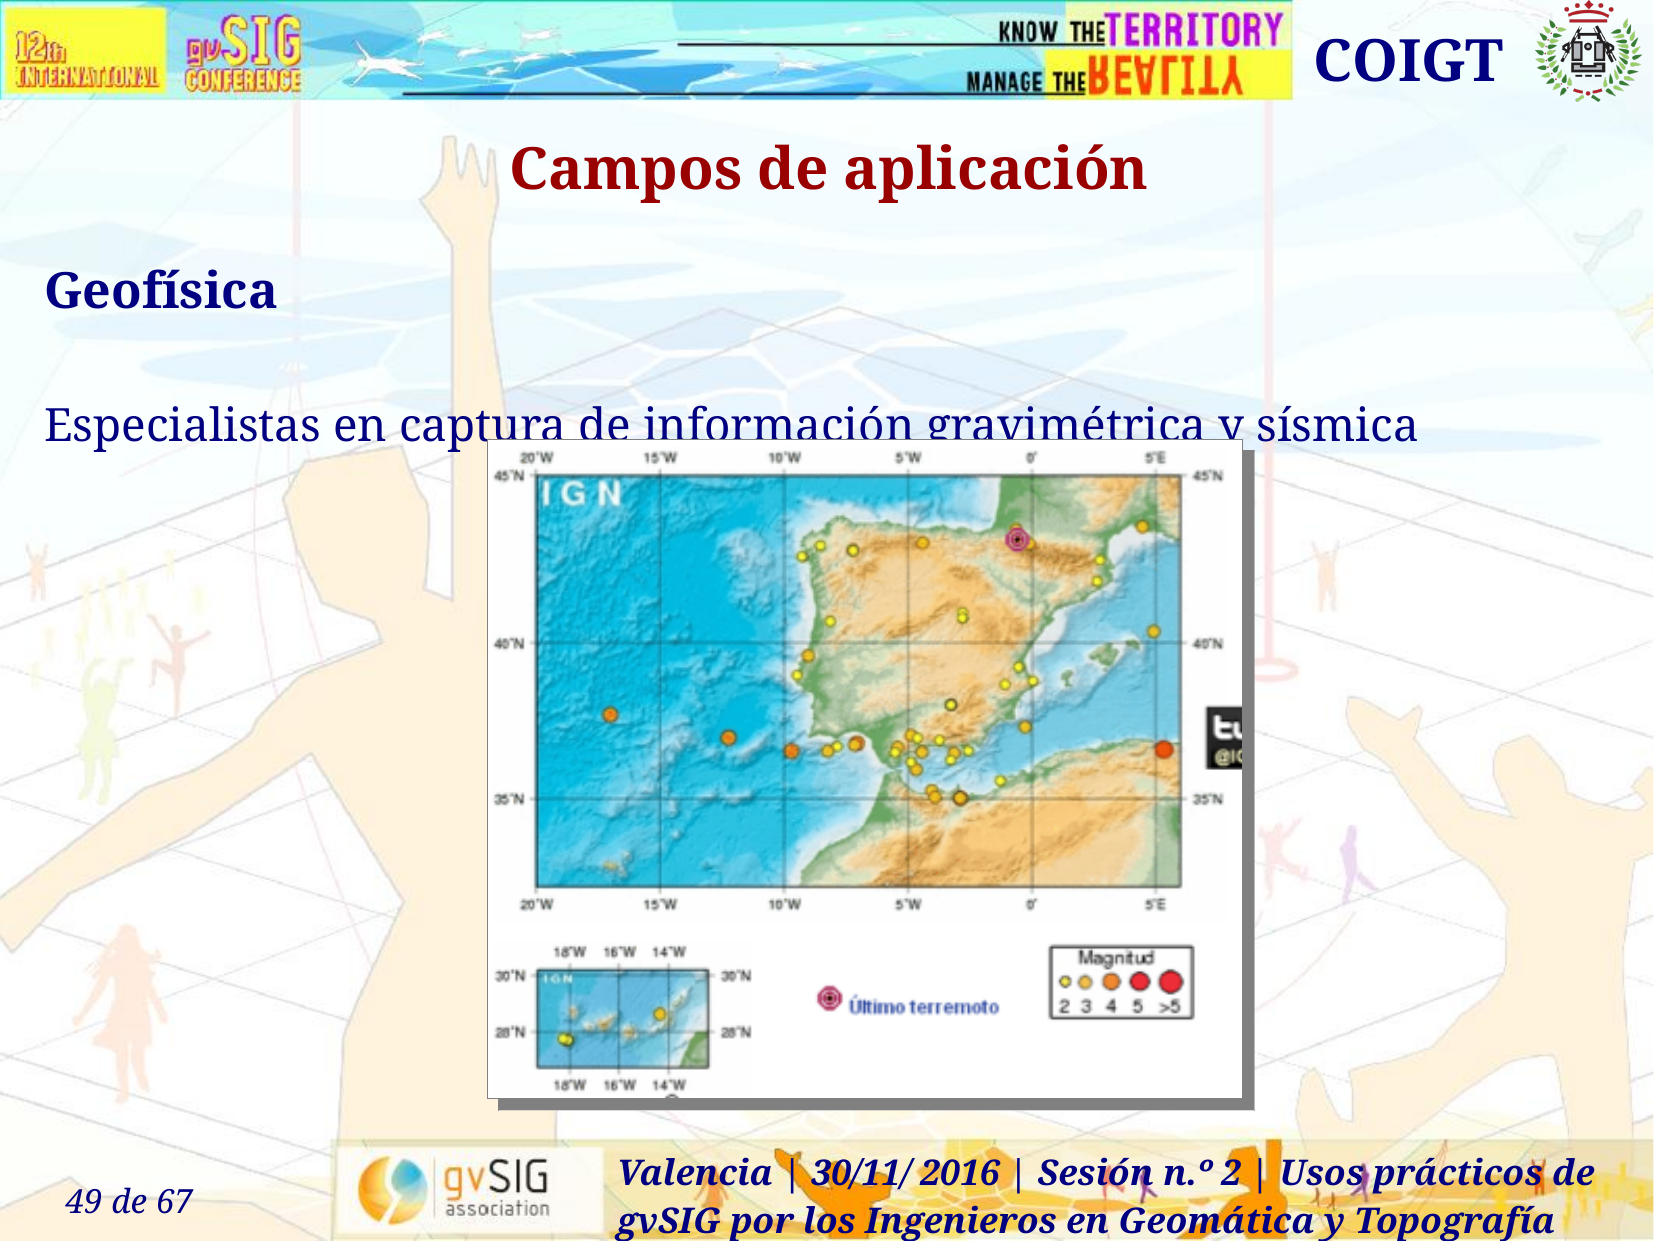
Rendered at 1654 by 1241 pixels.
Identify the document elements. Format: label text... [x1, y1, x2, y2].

text_box COIGT [1299, 12, 1654, 148]
text_box Geofísica Especialistas en captura de información gravimétrica y sísmica [29, 248, 1630, 1238]
picture [487, 439, 1243, 1099]
text_box Campos de aplicación [28, 120, 1630, 202]
text_box Valencia | 30/11/ 2016 | Sesión n.º 2 | Usos prácticos de gvSIG por los Ingenieros en Geomática y Topografía [602, 1140, 1654, 1241]
picture [0, 0, 1654, 1241]
